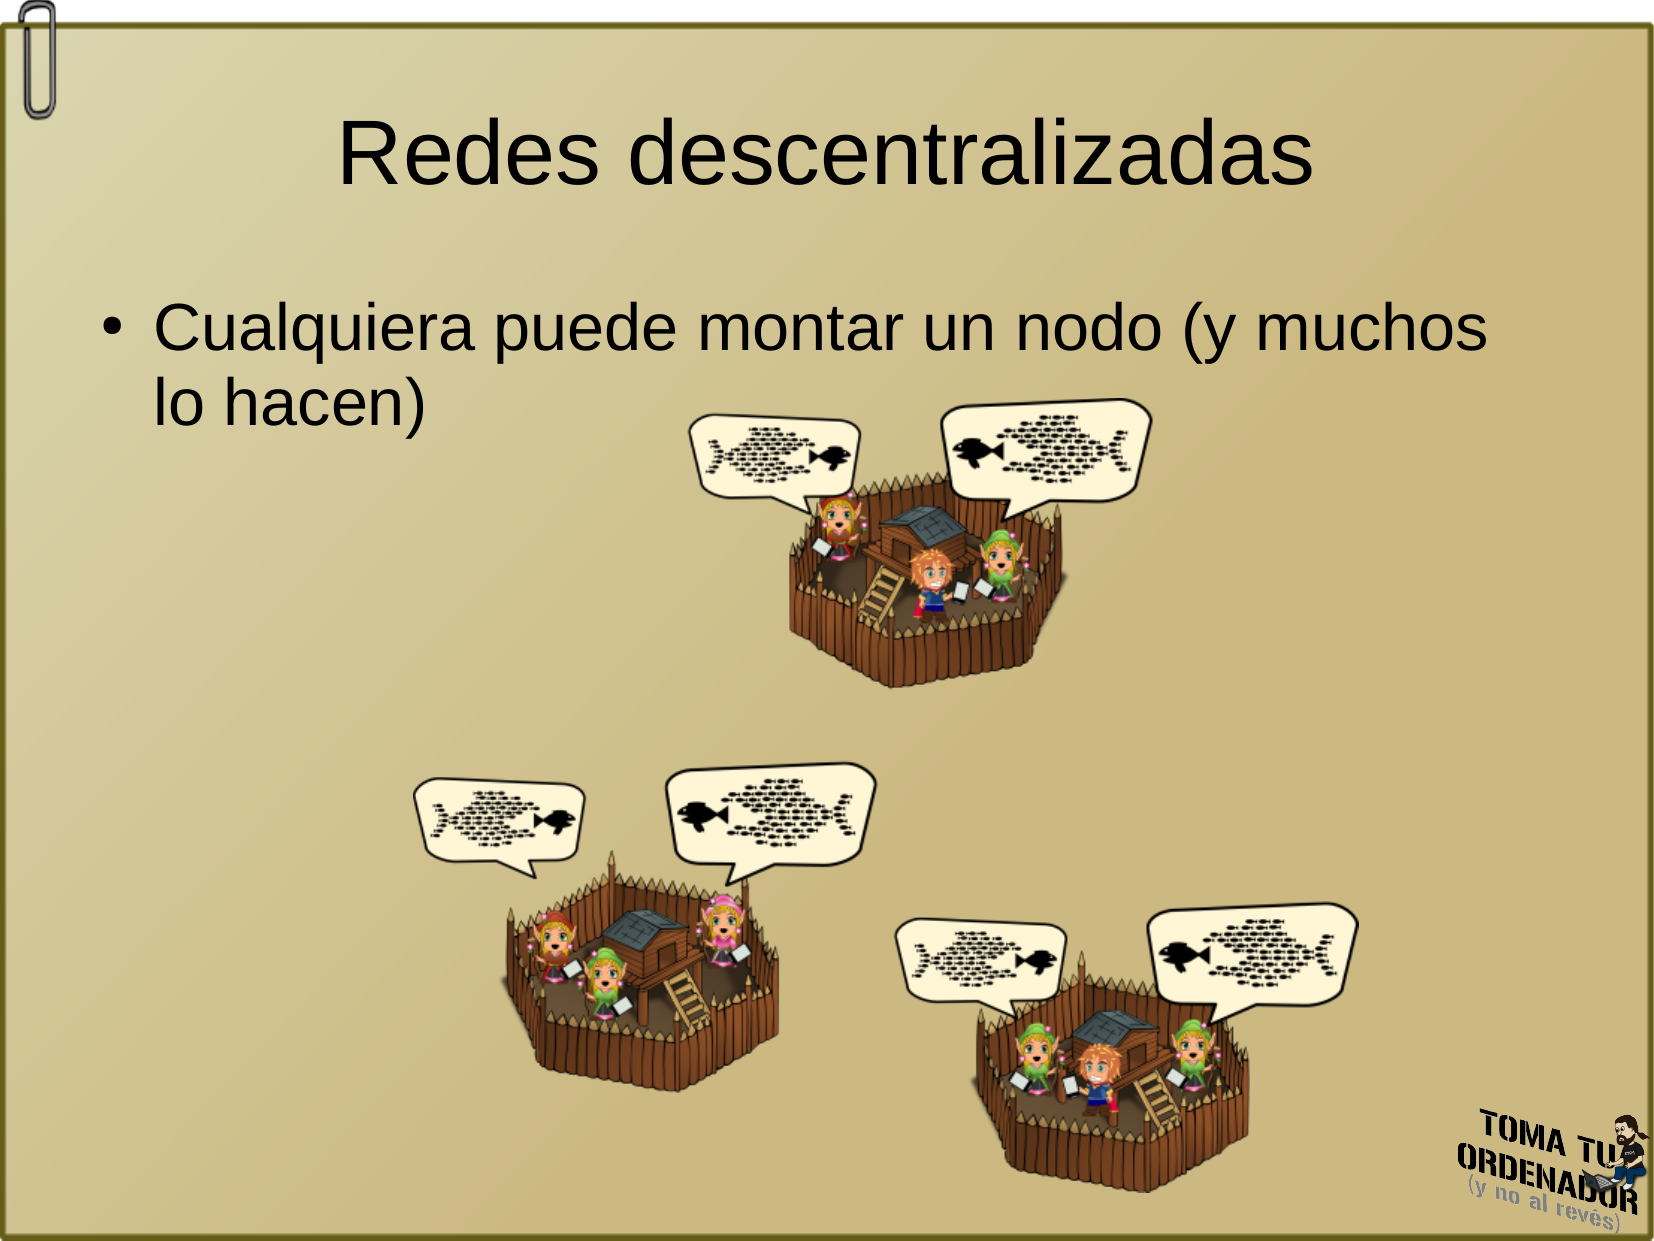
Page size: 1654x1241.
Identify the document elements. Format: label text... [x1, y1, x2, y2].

list Cualquiera puede montar un nodo (y muchos lo hacen) [82, 290, 1538, 634]
picture [0, 0, 1654, 1241]
title Redes descentralizadas [82, 49, 1571, 257]
